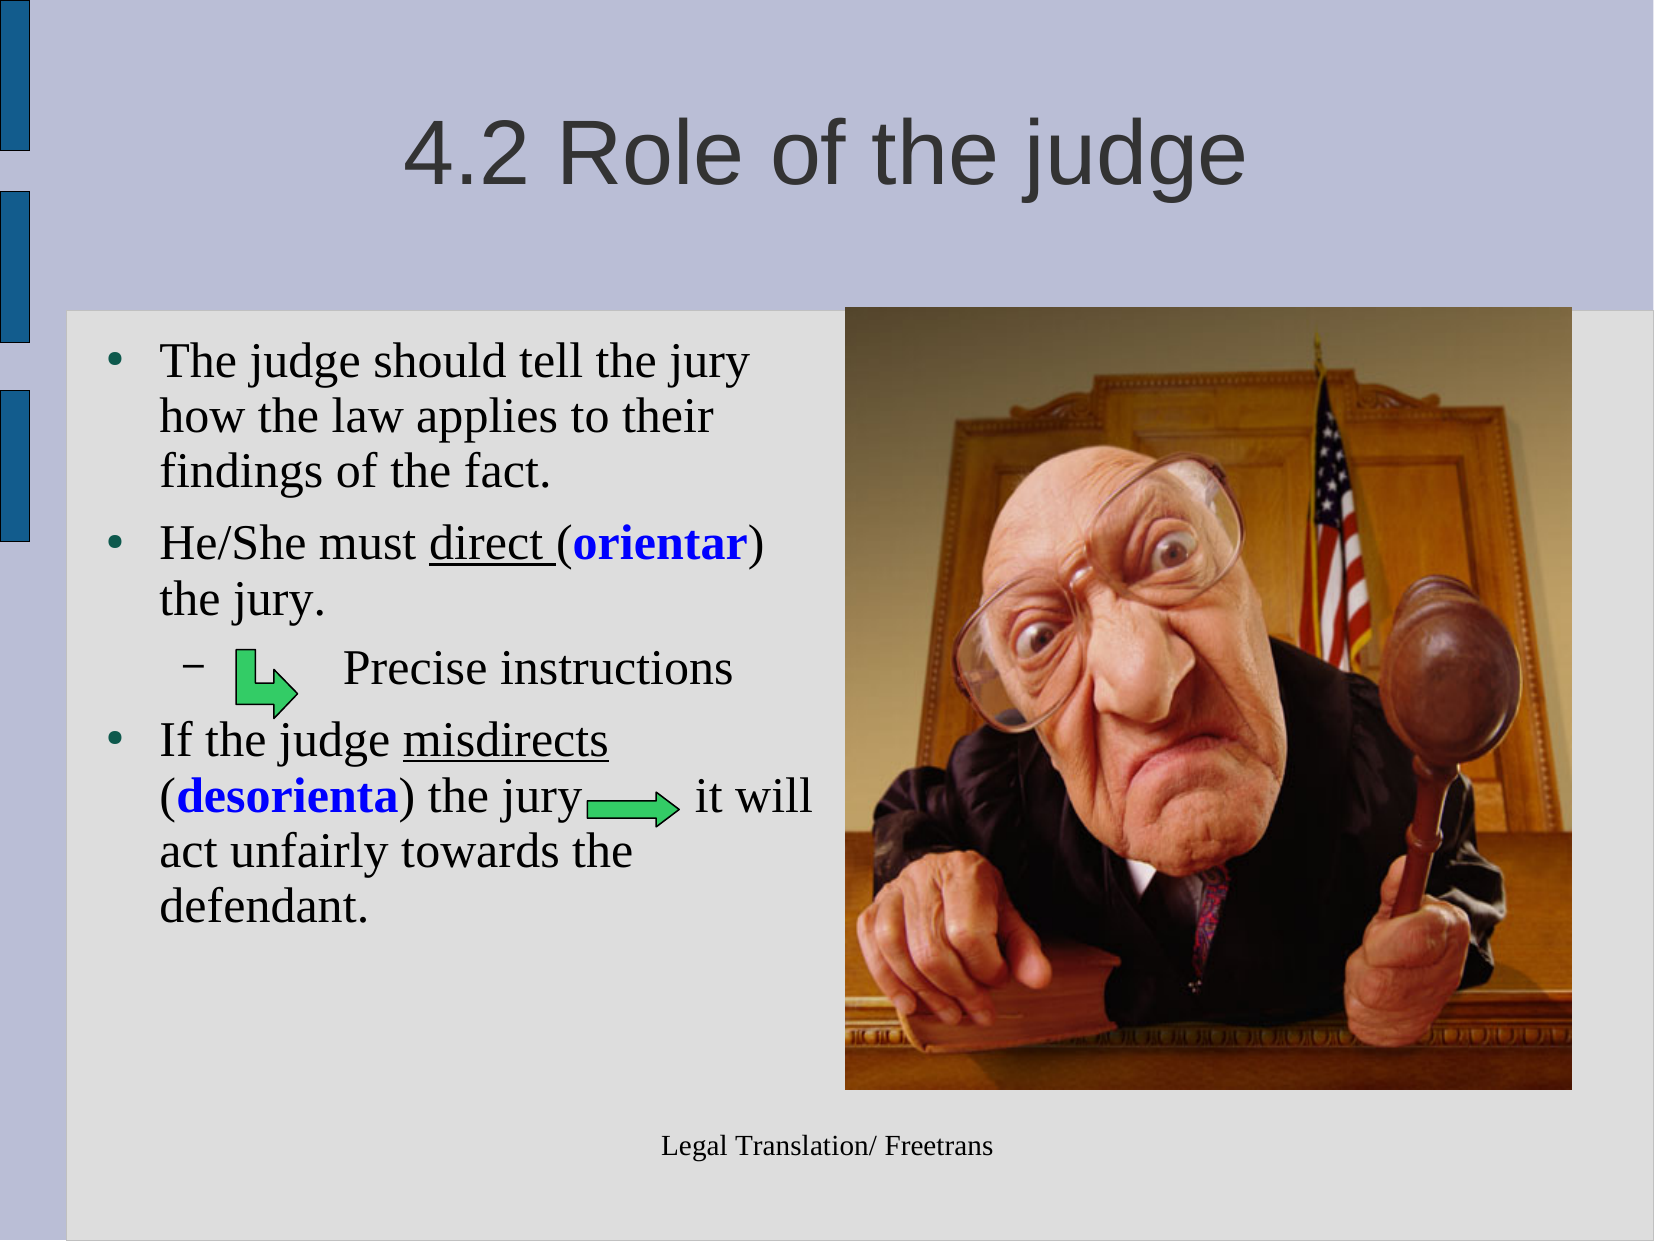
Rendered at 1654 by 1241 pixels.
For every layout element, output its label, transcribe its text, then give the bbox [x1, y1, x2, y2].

title 4.2 Role of the judge [82, 15, 1571, 291]
list The judge should tell the jury how the law applies to their findings of the fact. He/She must direct (orientar) the jury. Precise instructions If the judge misdirects (desorienta) the jury it will act unfairly towards the defendant. [88, 332, 815, 1152]
text_box [587, 792, 680, 827]
text_box [236, 649, 298, 719]
picture [845, 307, 1572, 1090]
